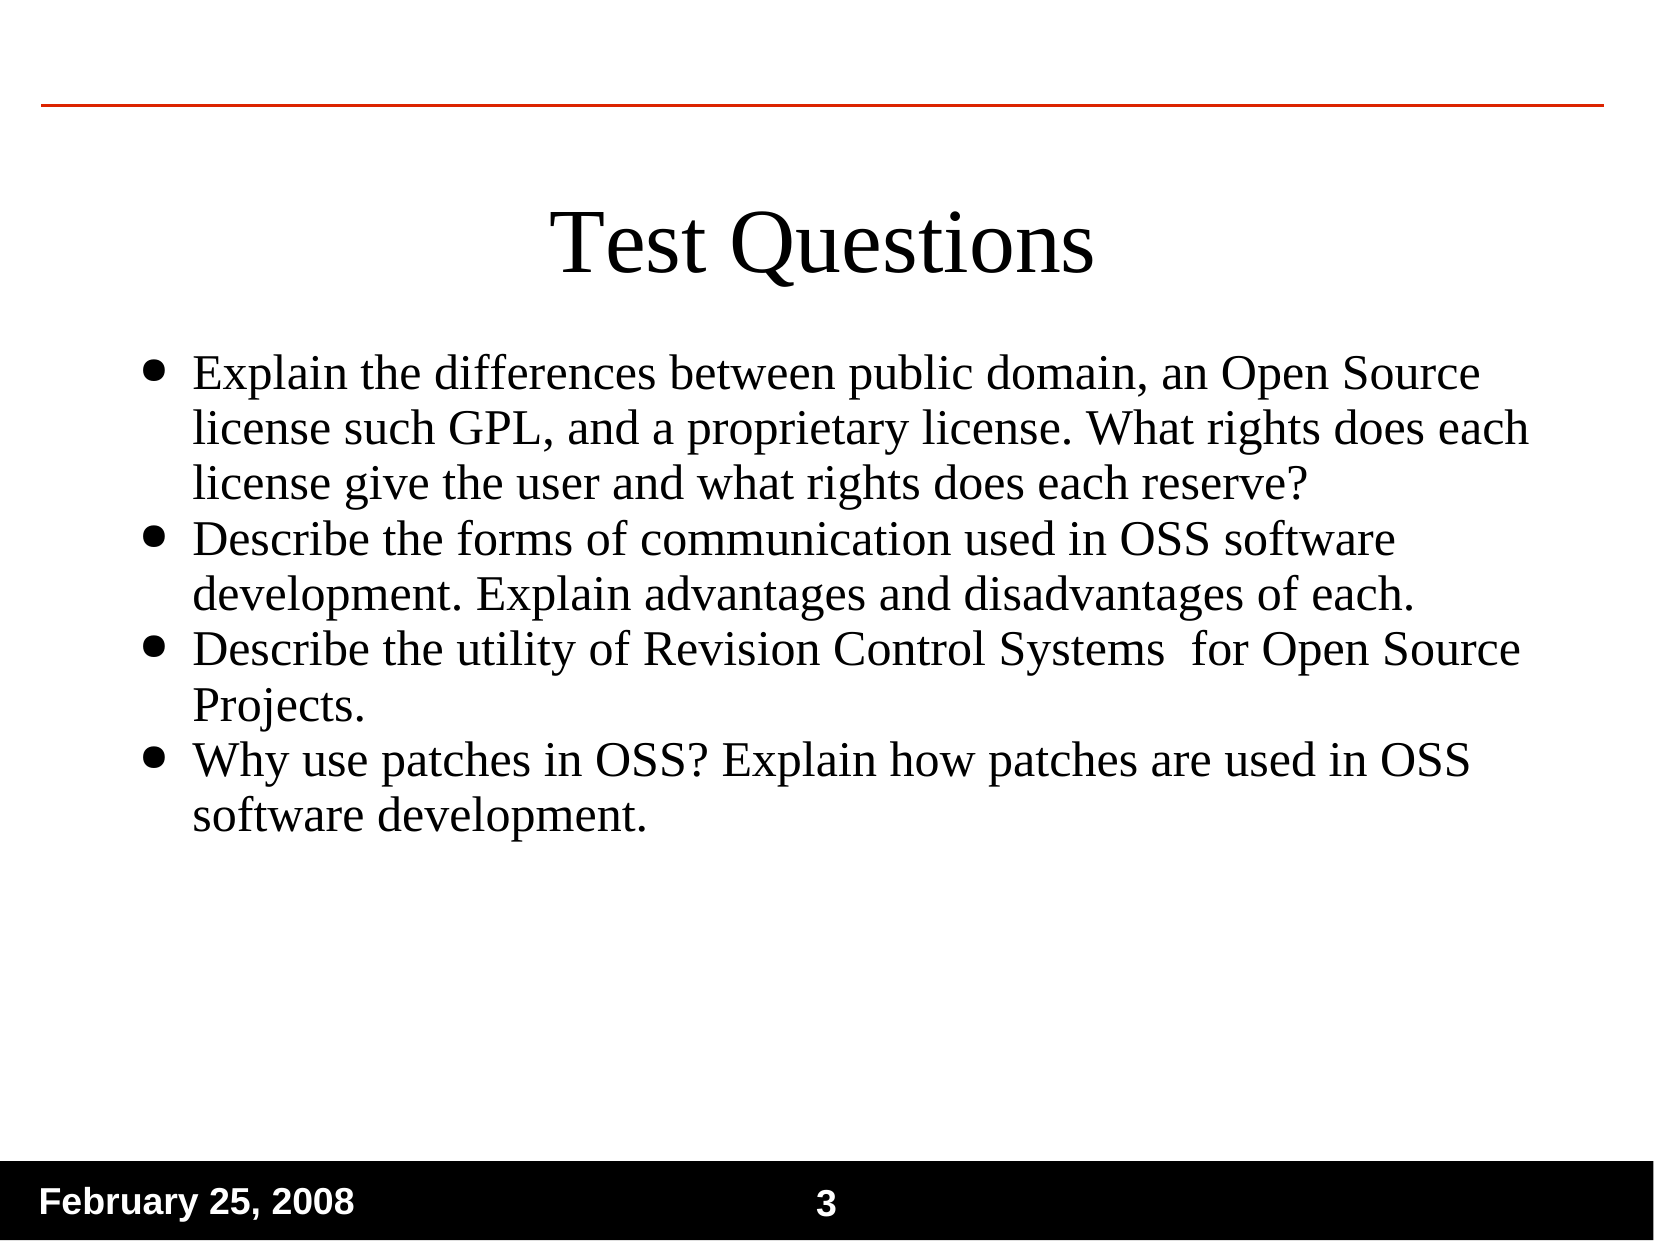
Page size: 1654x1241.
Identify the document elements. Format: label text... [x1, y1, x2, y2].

list Explain the differences between public domain, an Open Source license such GPL, and a proprietary license. What rights does each license give the user and what rights does each reserve? Describe the forms of communication used in OSS software development. Explain advantages and disadvantages of each. Describe the utility of Revision Control Systems for Open Source Projects. Why use patches in OSS? Explain how patches are used in OSS software development. [121, 344, 1534, 1127]
title Test Questions [117, 137, 1530, 346]
